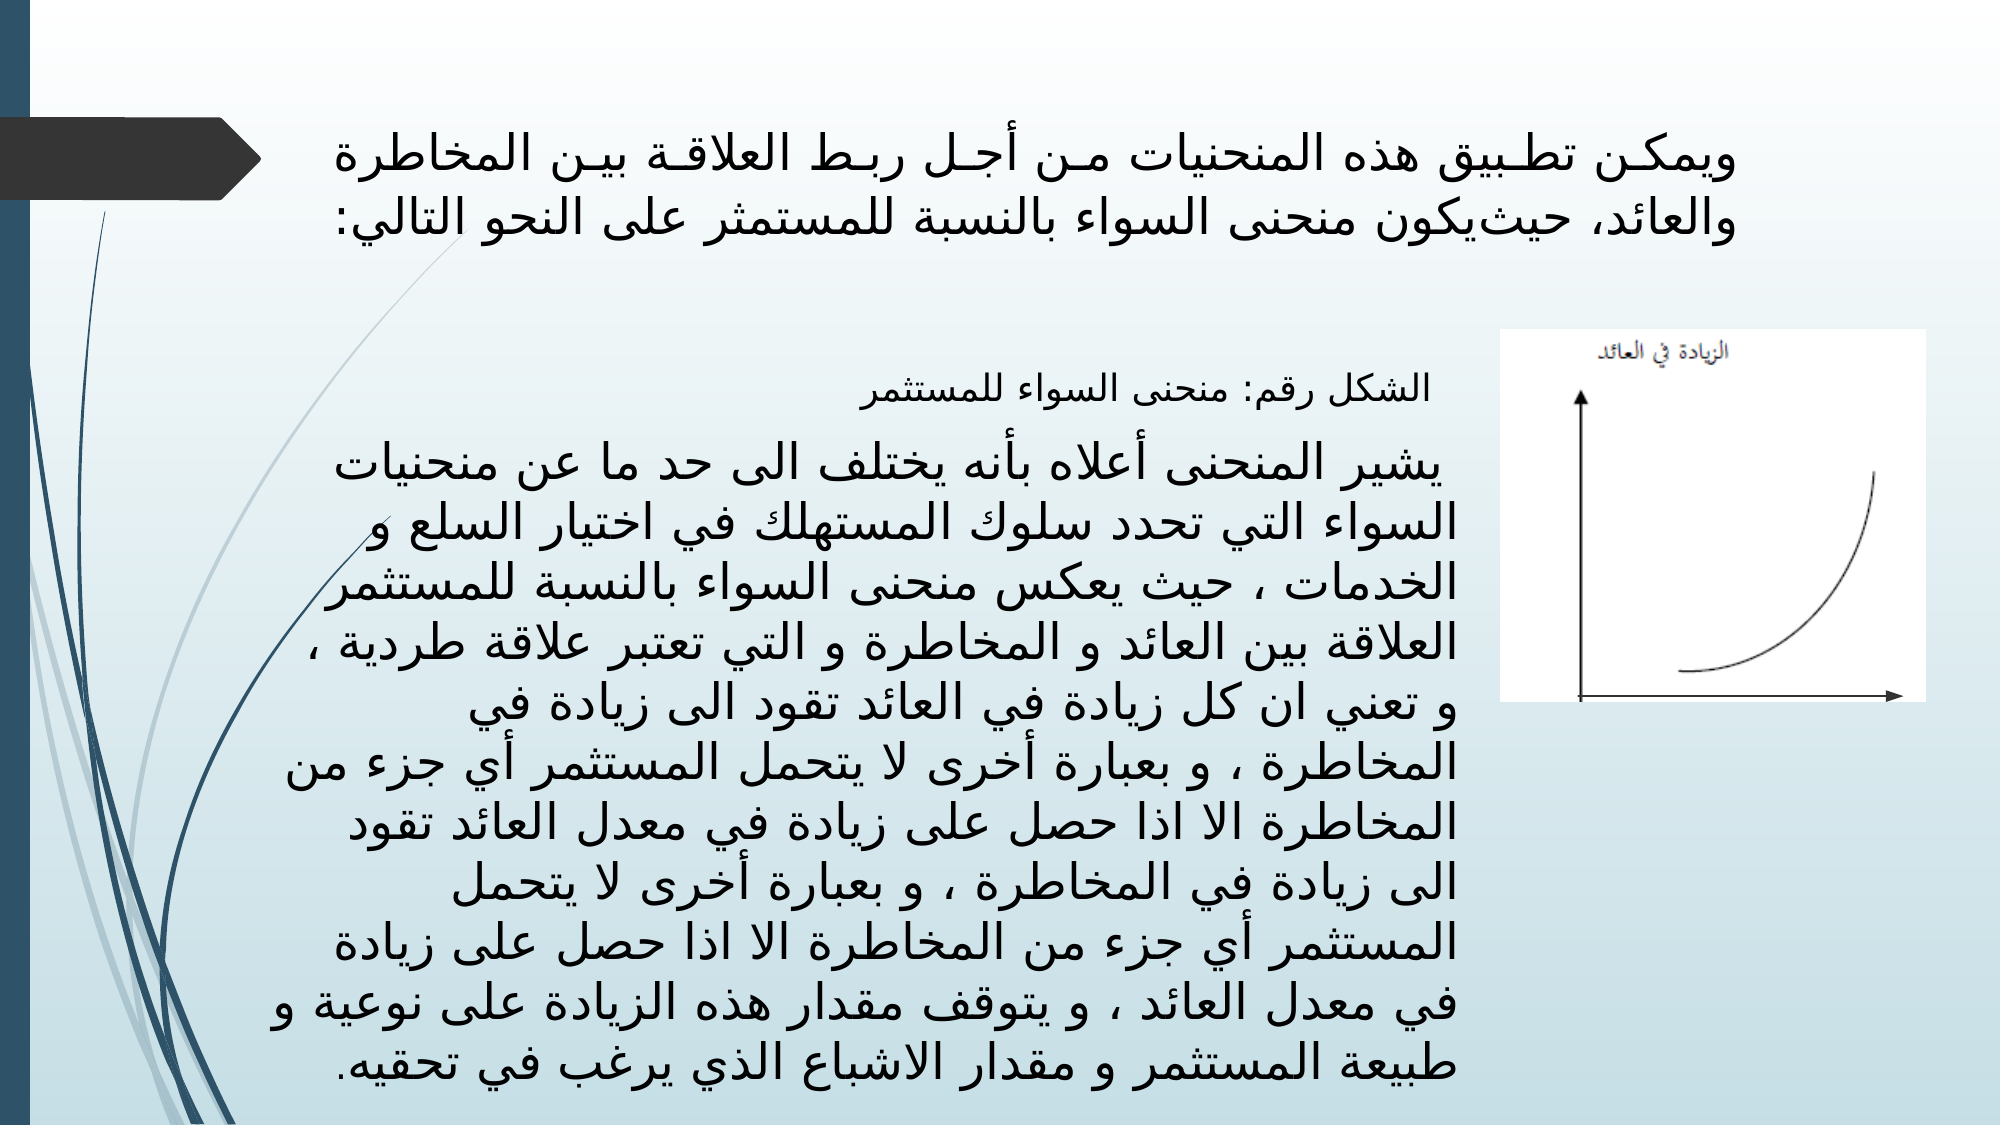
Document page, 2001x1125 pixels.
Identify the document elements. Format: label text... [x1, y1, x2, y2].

picture [1500, 330, 1926, 702]
text_box ويمكن تطبيق هذه المنحنيات من أجل ربط العلاقة بين المخاطرة والعائد، حيث يكون منحنى السواء بالنسبة للمستمثر على النحو التالي: [319, 109, 1787, 253]
text_box الشكل رقم: منحنى السواء للمستثمر [846, 353, 1448, 416]
text_box يشير المنحنى أعلاه بأنه يختلف الى حد ما عن منحنيات السواء التي تحدد سلوك المستهلك في اختيار السلع و الخدمات ، حيث يعكس منحنى السواء بالنسبة للمستثمر العلاقة بين العائد و المخاطرة و التي تعتبر علاقة طردية ، و تعني ان كل زيادة في العائد تقود الى زيادة في المخاطرة ، و بعبارة أخرى لا يتحمل المستثمر أي جزء من المخاطرة الا اذا حصل على زيادة في معدل العائد تقود الى زيادة في المخاطرة ، و بعبارة أخرى لا يتحمل المستثمر أي جزء من المخاطرة الا اذا حصل على زيادة في معدل العائد ، و يتوقف مقدار هذه الزيادة على نوعية و طبيعة المستثمر و مقدار الاشباع الذي يرغب في تحقيه. [258, 422, 1479, 1097]
